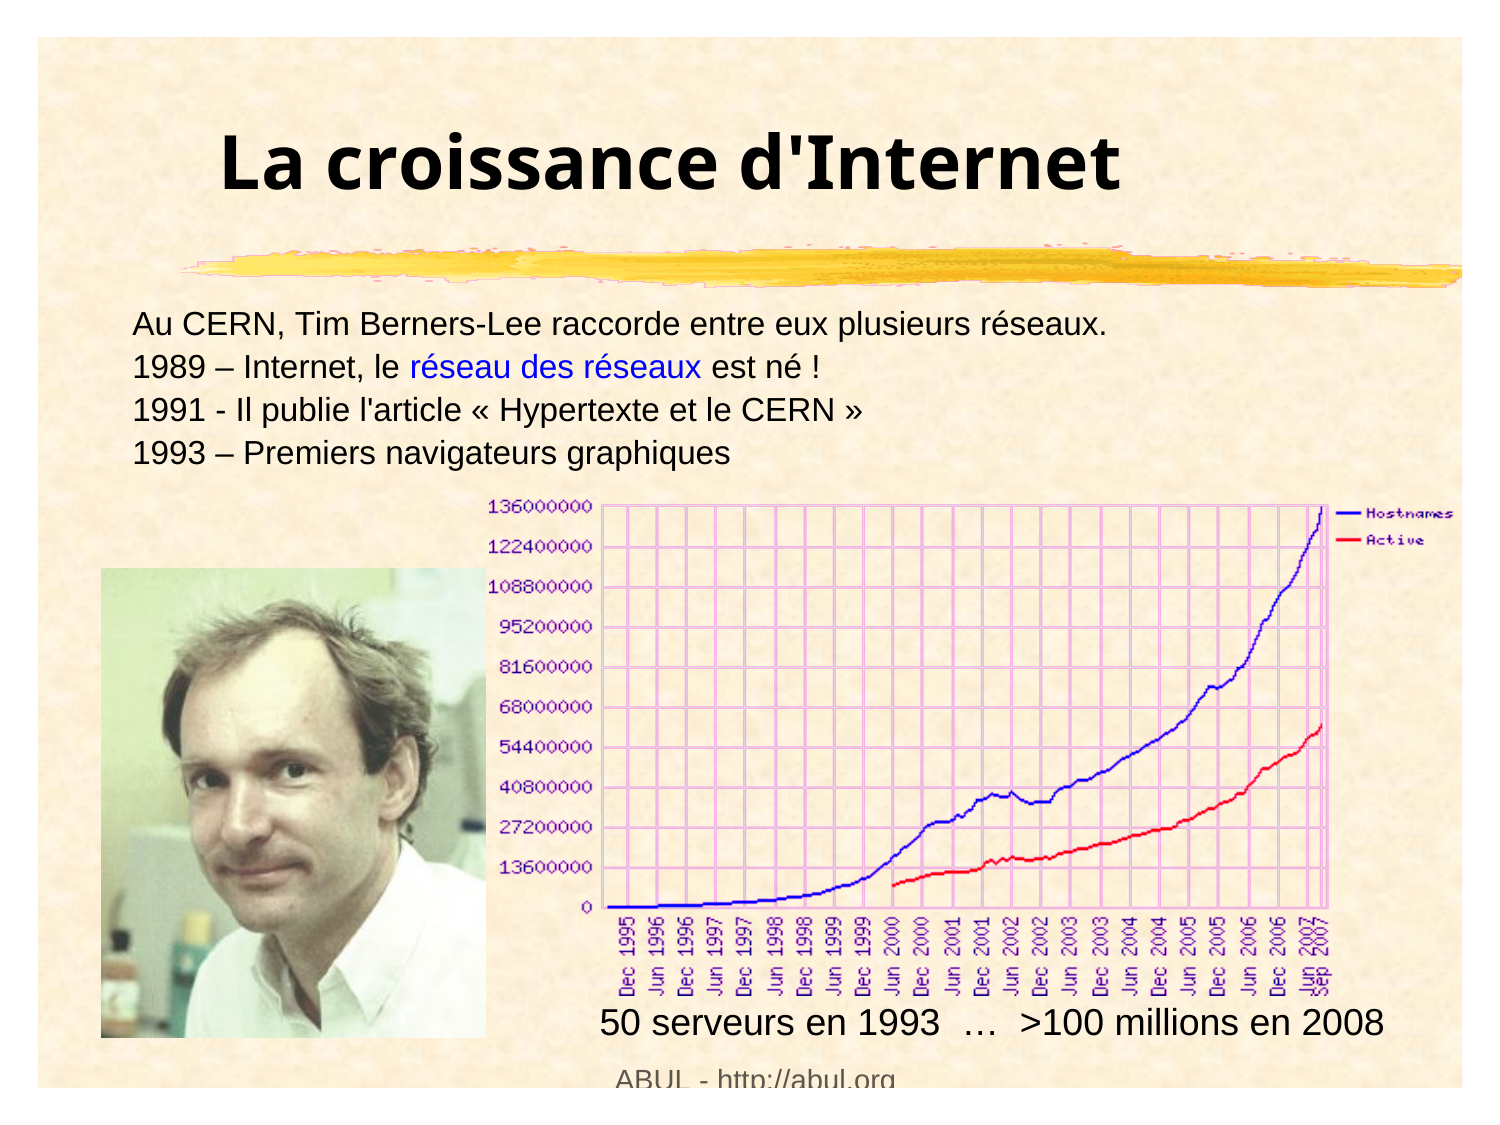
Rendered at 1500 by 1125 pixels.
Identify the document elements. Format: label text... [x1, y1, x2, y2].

picture [37, 37, 1463, 1088]
text_box 50 serveurs en 1993 … >100 millions en 2008 [572, 994, 1487, 1057]
picture [858, 1076, 866, 1088]
picture [754, 1076, 761, 1088]
picture [639, 1072, 648, 1078]
picture [620, 1073, 627, 1082]
picture [883, 1076, 891, 1088]
picture [639, 1081, 649, 1088]
picture [618, 1084, 630, 1088]
picture [811, 1076, 818, 1088]
title La croissance d'Internet [203, 72, 1439, 248]
picture [722, 1076, 729, 1088]
text_box Au CERN, Tim Berners-Lee raccorde entre eux plusieurs réseaux. 1989 – Internet, le réseau des réseaux est né ! 1991 - Il publie l'article « Hypertexte et le CERN » 1993 – Premiers navigateurs graphiques [37, 305, 1402, 511]
picture [794, 1082, 801, 1088]
picture [738, 1076, 743, 1088]
